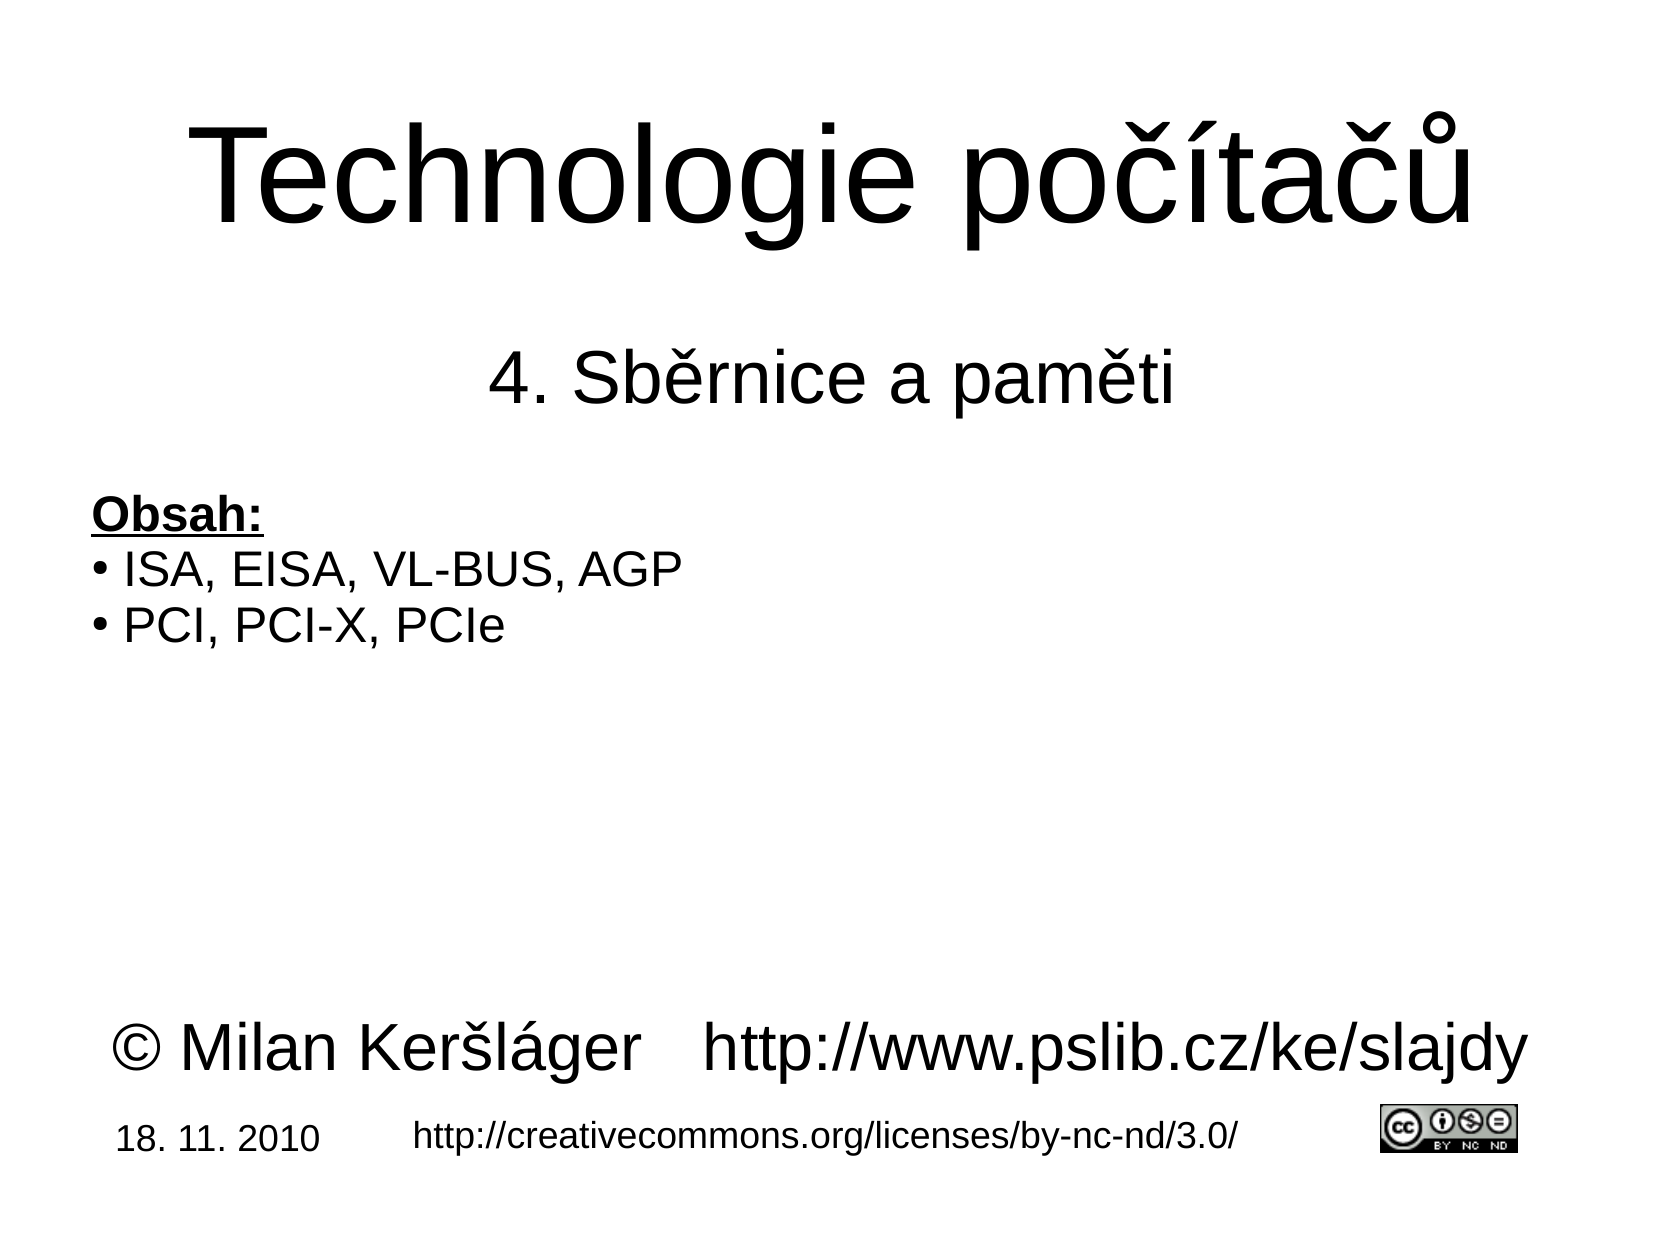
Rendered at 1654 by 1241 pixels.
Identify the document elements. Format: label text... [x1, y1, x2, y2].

text_box Obsah: ISA, EISA, VL-BUS, AGP PCI, PCI-X, PCIe [76, 478, 1583, 661]
text_box 18.11.2010 [100, 1110, 337, 1168]
list © Milan Keršláger http://www.pslib.cz/ke/slajdy [76, 1009, 1565, 1087]
title Technologie počítačů 4. Sběrnice a paměti [88, 56, 1577, 461]
text_box http://creativecommons.org/licenses/by-nc-nd/3.0/ [339, 1107, 1313, 1165]
picture [1380, 1104, 1518, 1153]
